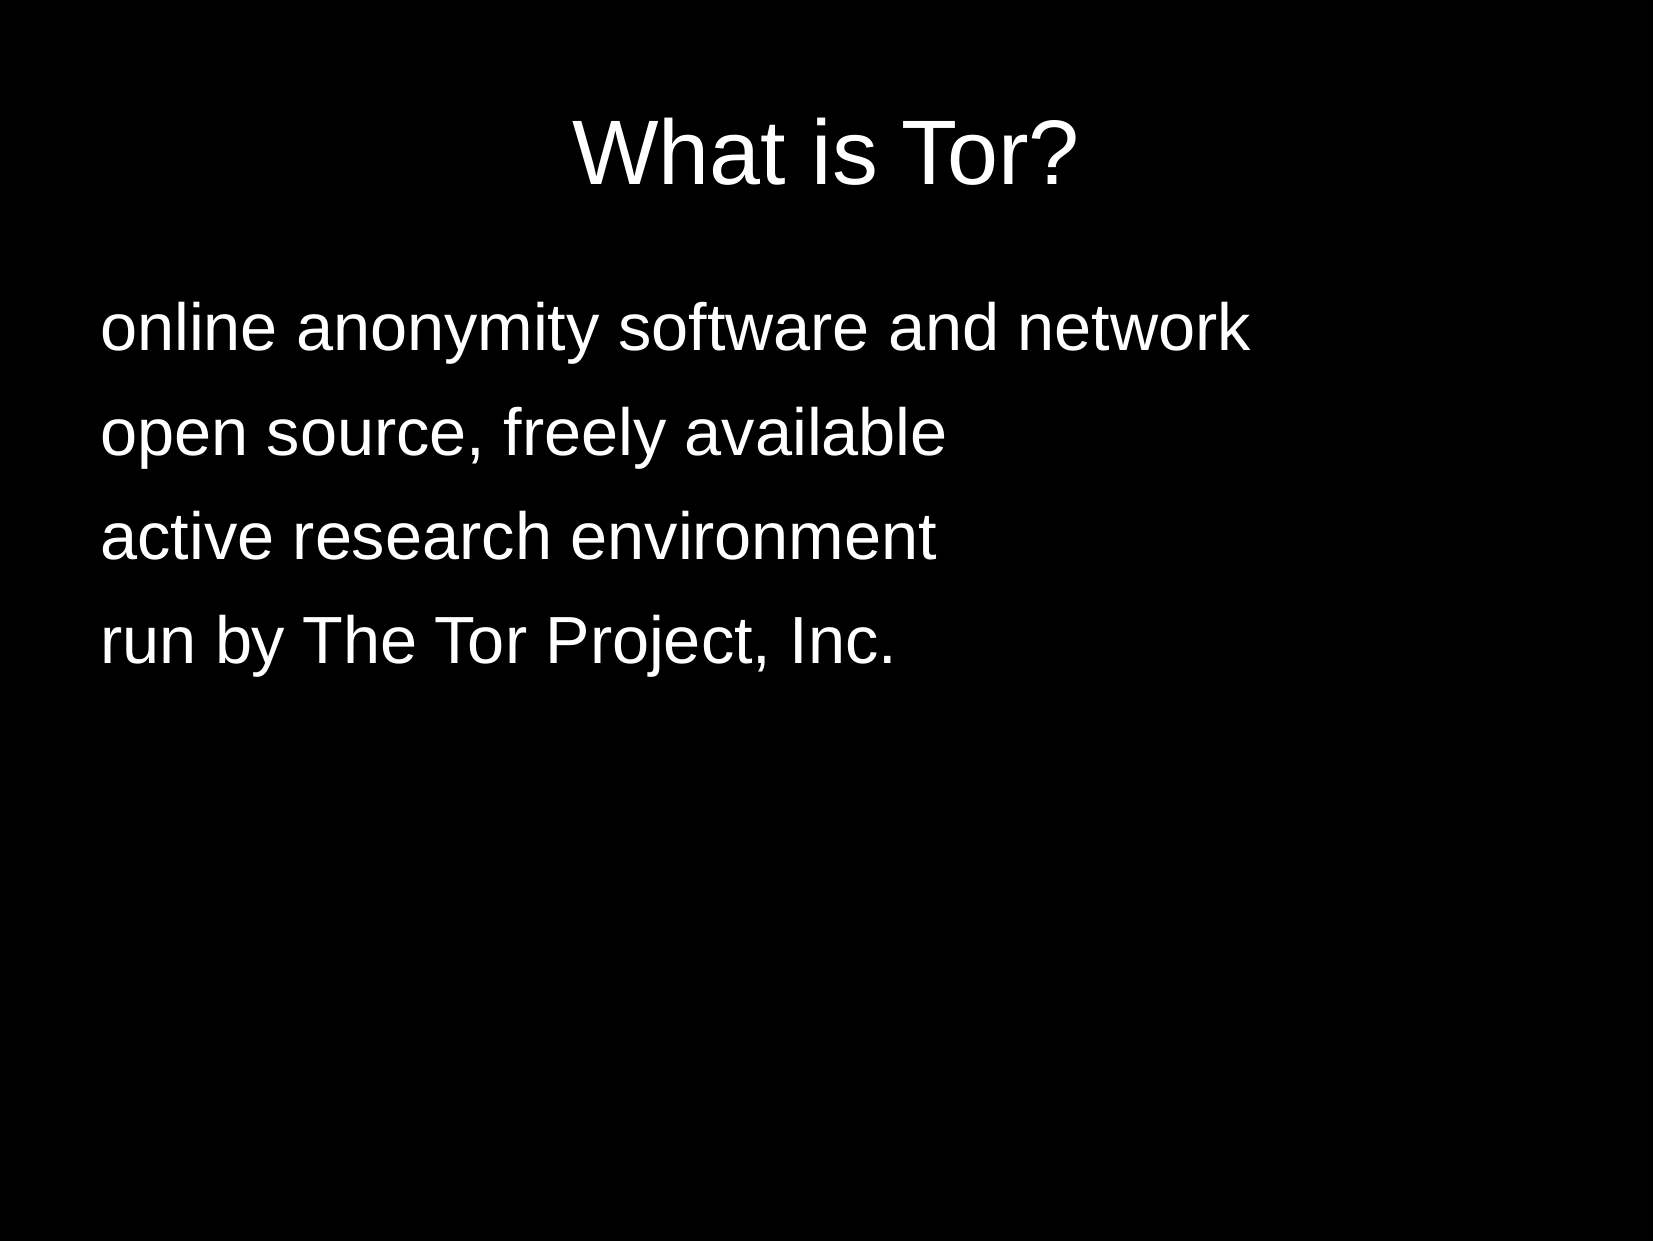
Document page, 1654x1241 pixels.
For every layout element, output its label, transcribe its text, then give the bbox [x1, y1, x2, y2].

title What is Tor? [82, 49, 1571, 257]
list online anonymity software and network open source, freely available active research environment run by The Tor Project, Inc. [82, 290, 1571, 1072]
